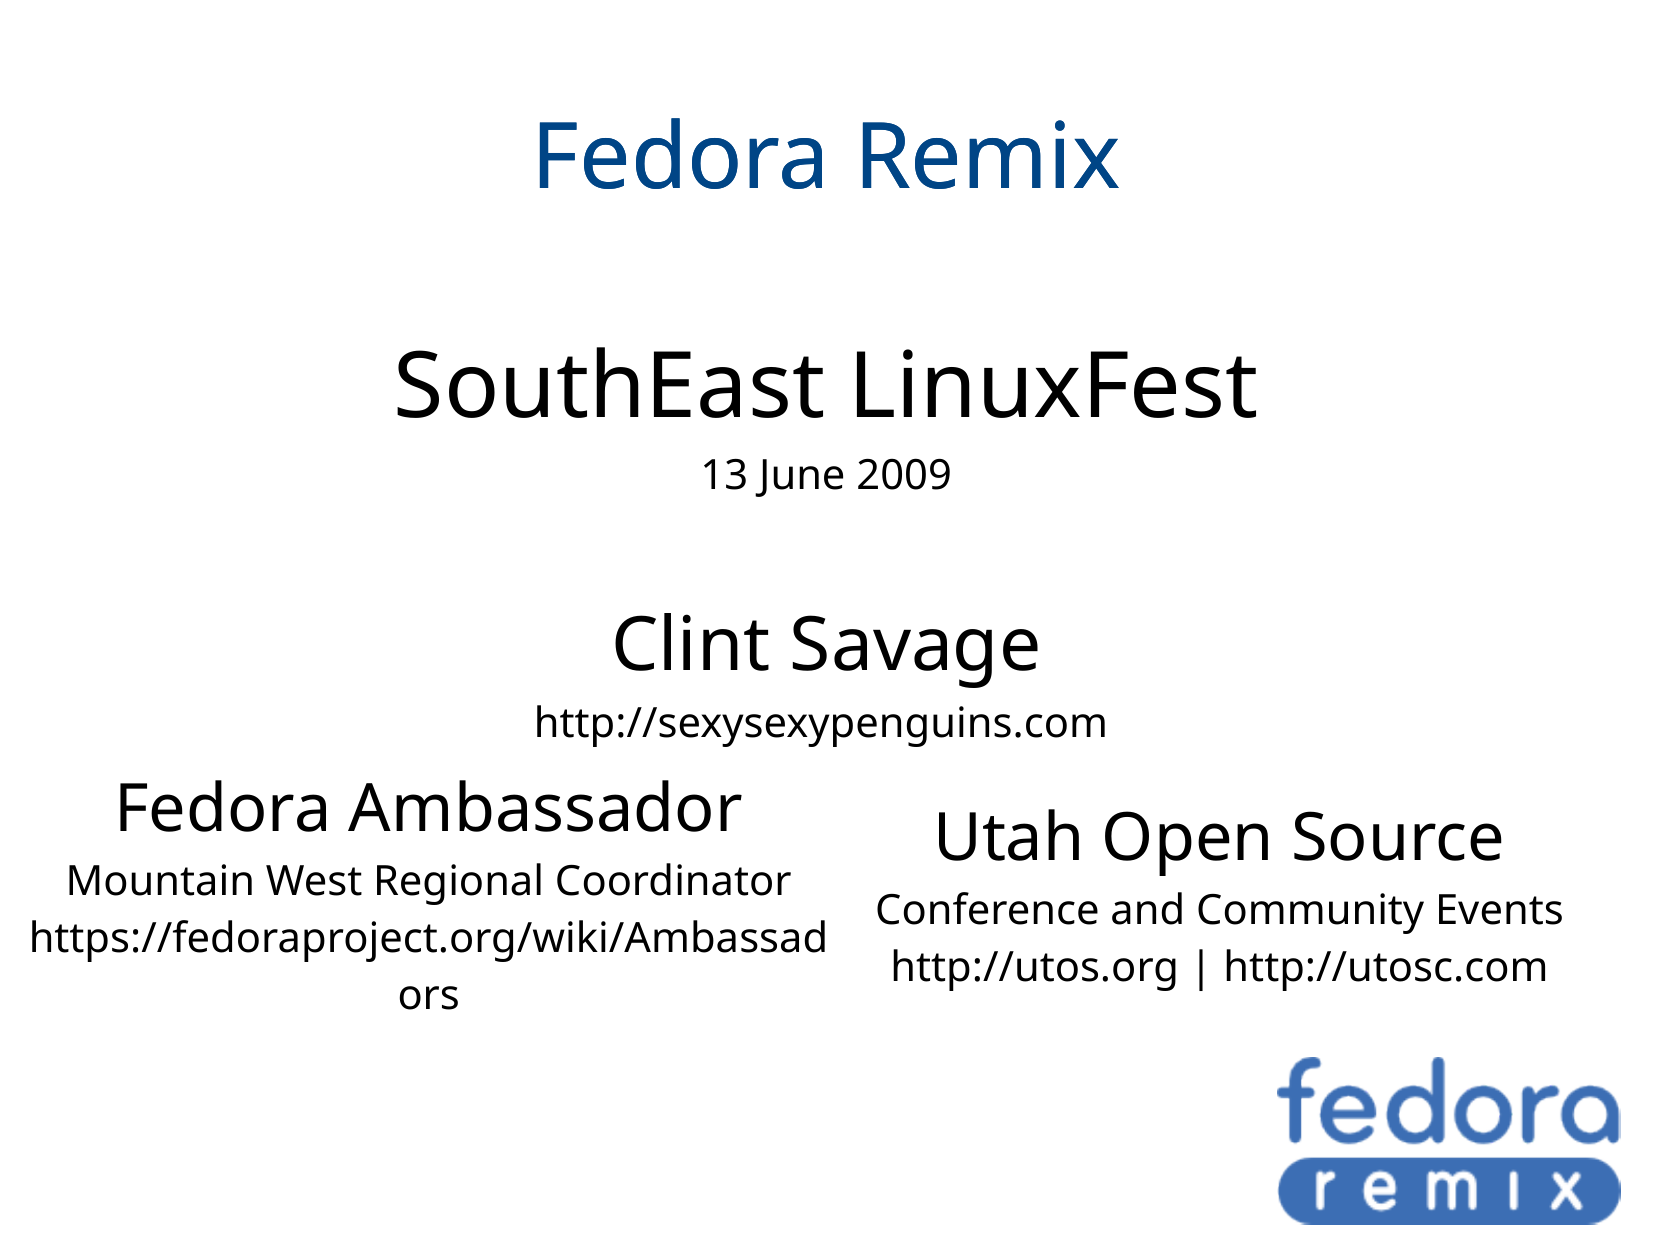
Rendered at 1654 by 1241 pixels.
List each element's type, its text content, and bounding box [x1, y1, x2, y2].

title Fedora Ambassador Mountain West Regional Coordinator https://fedoraproject.org/wiki/Ambassadors [20, 806, 787, 976]
title Fedora Remix [82, 49, 1571, 257]
subtitle SouthEast LinuxFest 13 June 2009 [0, 332, 1653, 490]
title Utah Open Source Conference and Community Events http://utos.org | http://utosc.com [787, 806, 1652, 976]
title Clint Savage http://sexysexypenguins.com [0, 557, 1653, 783]
picture [1277, 1057, 1621, 1225]
